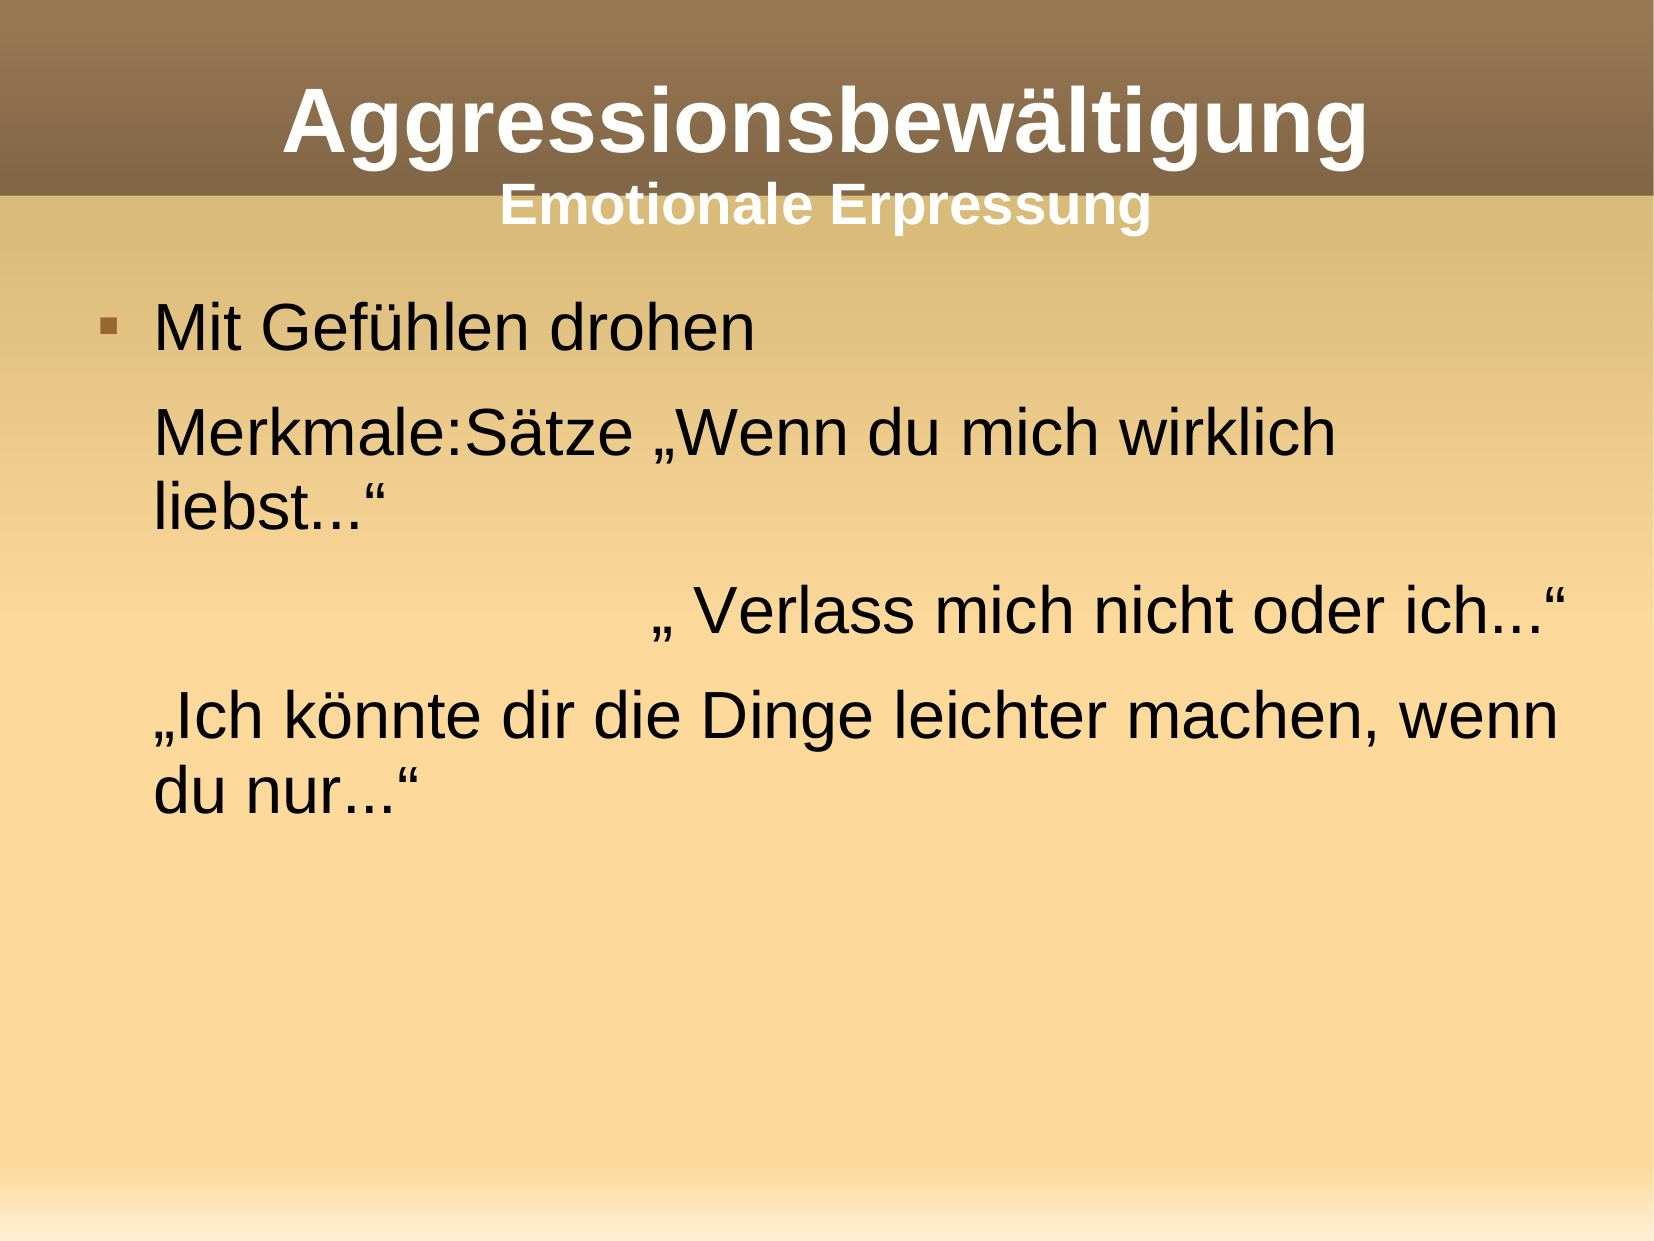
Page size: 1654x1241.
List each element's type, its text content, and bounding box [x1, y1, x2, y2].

list Mit Gefühlen drohen Merkmale:Sätze „Wenn du mich wirklich liebst...“ „ Verlass mich nicht oder ich...“ „Ich könnte dir die Dinge leichter machen, wenn du nur...“ [82, 290, 1571, 1109]
title Aggressionsbewältigung Emotionale Erpressung [82, 56, 1571, 250]
picture [0, 0, 1654, 1241]
